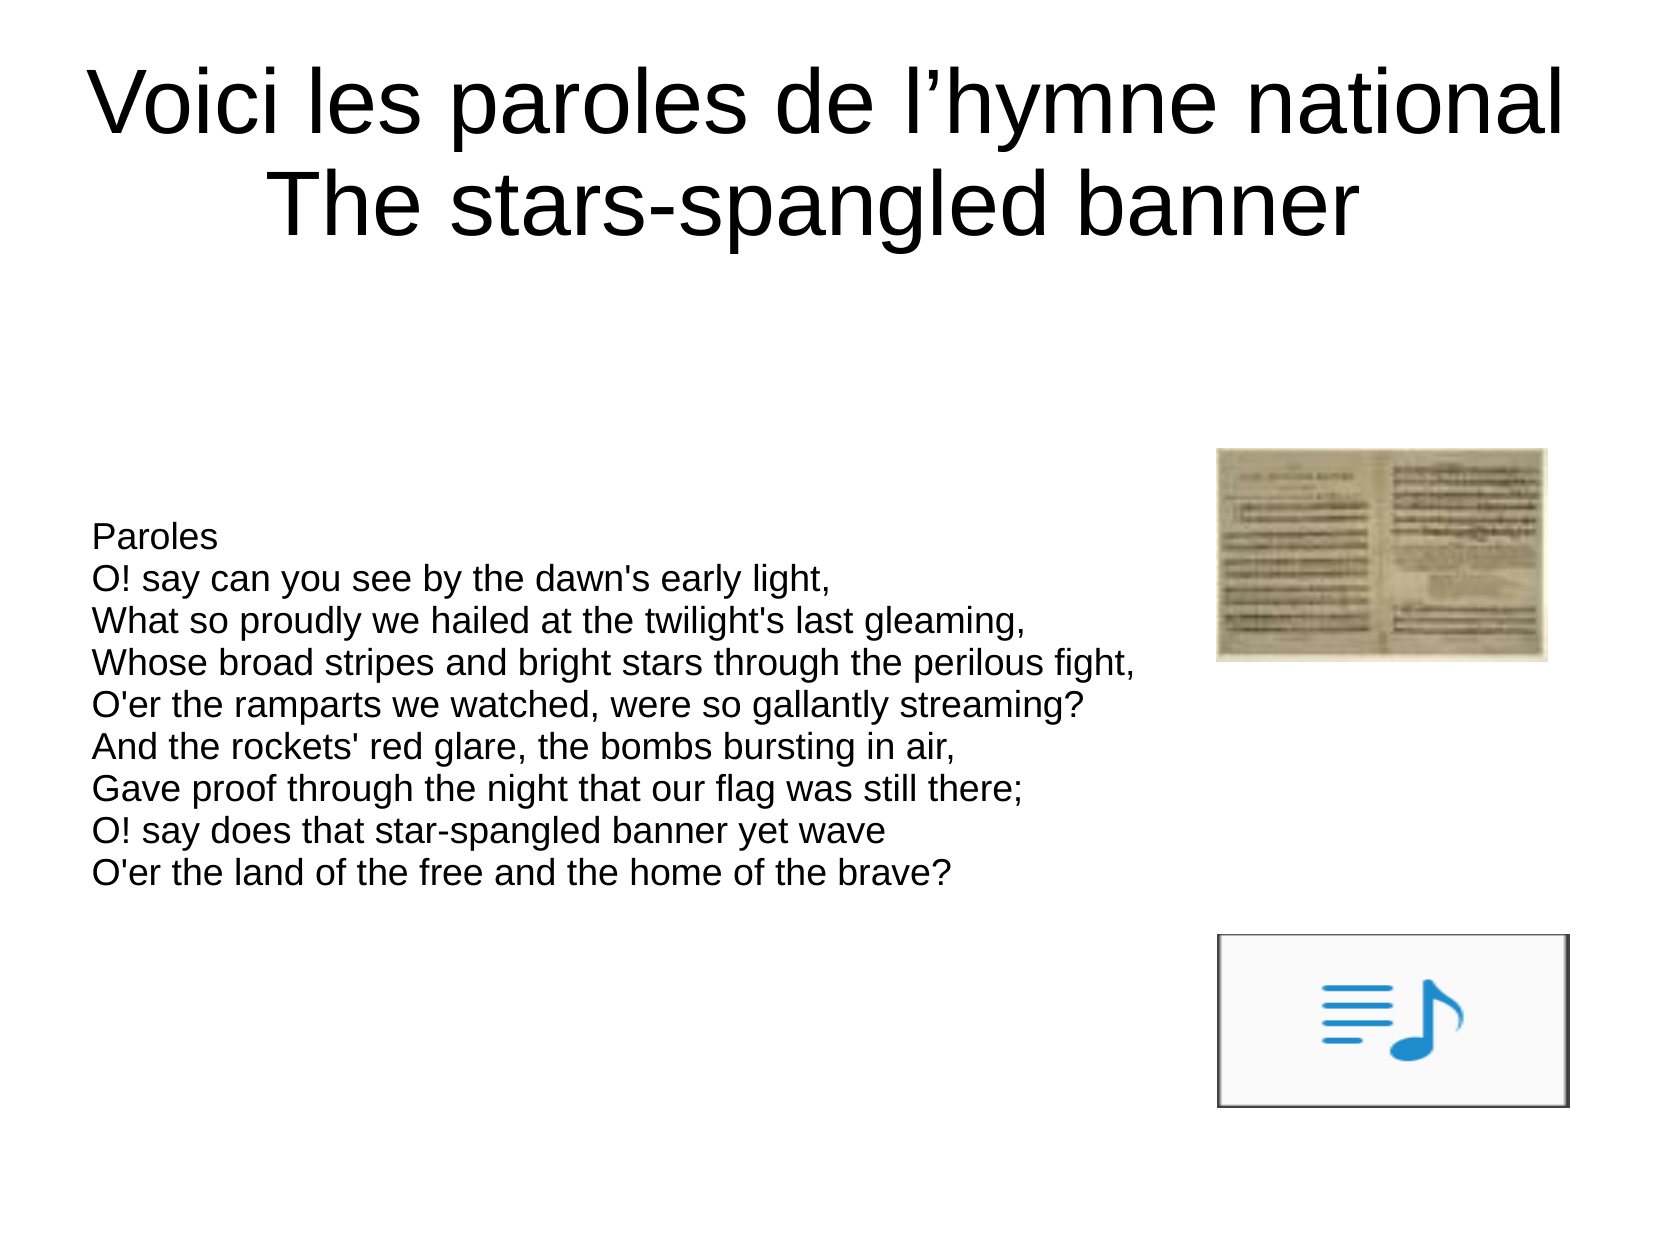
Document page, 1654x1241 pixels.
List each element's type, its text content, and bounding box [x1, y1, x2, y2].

picture [1216, 448, 1548, 662]
text_box [1216, 933, 1571, 1109]
text_box Paroles O! say can you see by the dawn's early light, What so proudly we hailed at the twilight's last gleaming, Whose broad stripes and bright stars through the perilous fight, O'er the ramparts we watched, were so gallantly streaming? And the rockets' red glare, the bombs bursting in air, Gave proof through the night that our flag was still there; O! say does that star-spangled banner yet wave O'er the land of the free and the home of the brave? [76, 507, 1152, 902]
title Voici les paroles de l’hymne national The stars-spangled banner [82, 49, 1571, 257]
